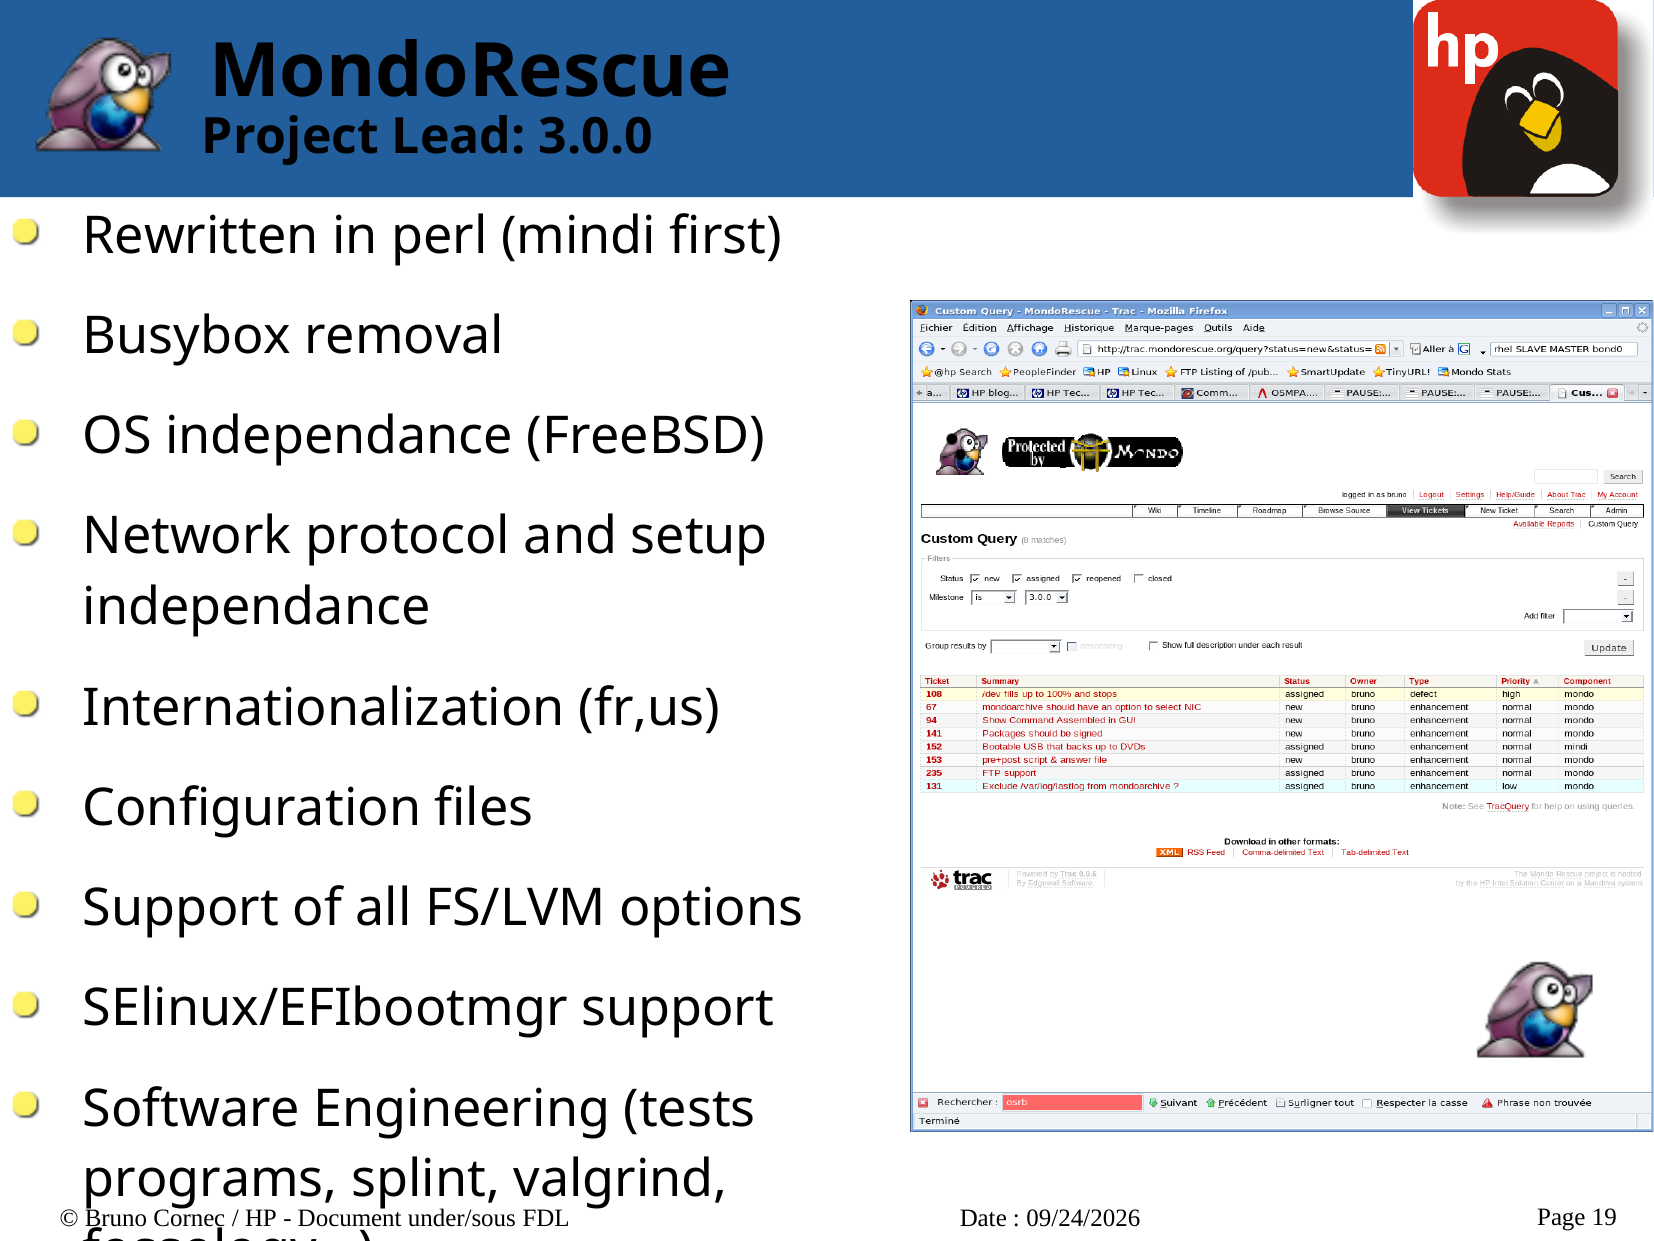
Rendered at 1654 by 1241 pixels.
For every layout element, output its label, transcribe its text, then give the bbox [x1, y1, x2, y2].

list Rewritten in perl (mindi first) Busybox removal OS independance (FreeBSD) Network protocol and setup independance Internationalization (fr,us) Configuration files Support of all FS/LVM options SElinux/EFIbootmgr support Software Engineering (tests programs, splint, valgrind, fossology...) [0, 197, 902, 1160]
picture [1413, 0, 1654, 235]
picture [910, 300, 1654, 1132]
picture [0, 0, 211, 197]
title Project Lead: 3.0.0 [201, 32, 1191, 241]
